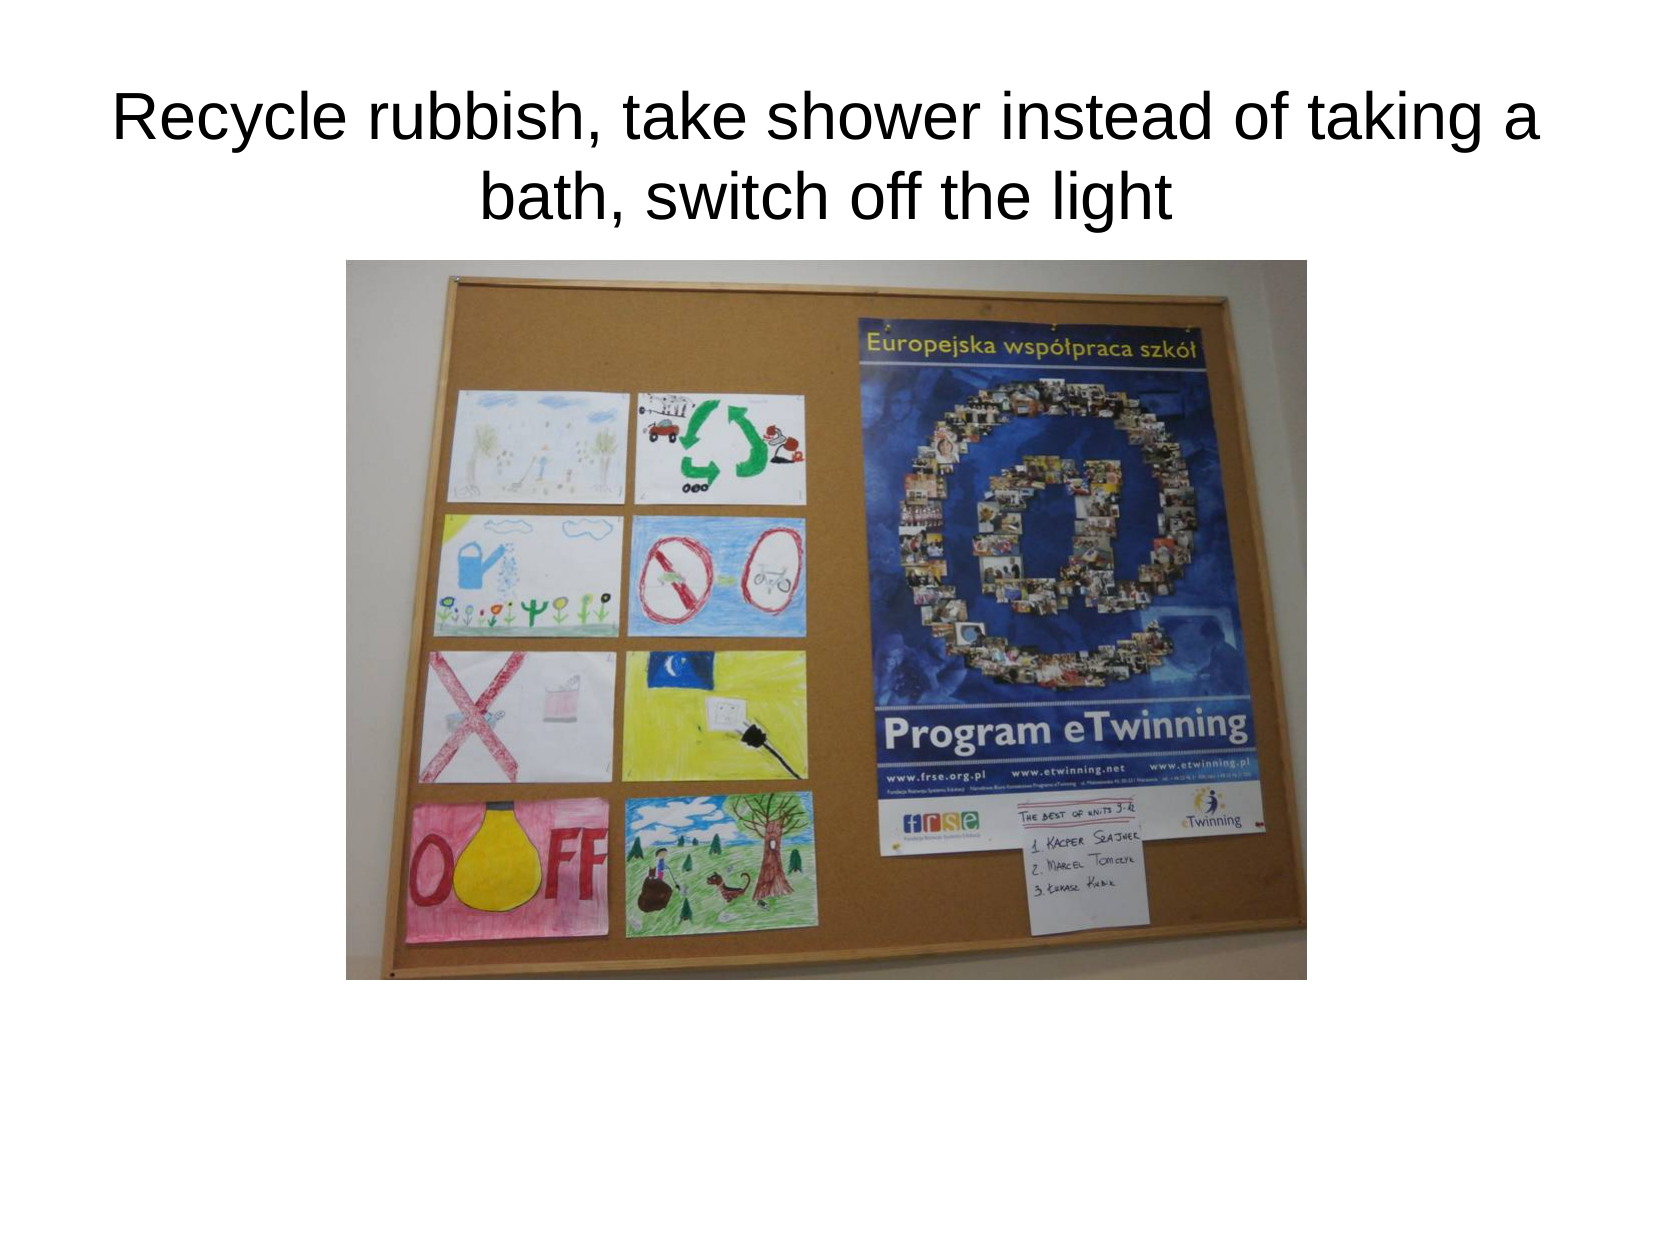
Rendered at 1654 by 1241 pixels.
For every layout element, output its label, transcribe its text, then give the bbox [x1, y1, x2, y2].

title Recycle rubbish, take shower instead of taking a bath, switch off the light [82, 49, 1571, 257]
picture [345, 259, 1308, 981]
